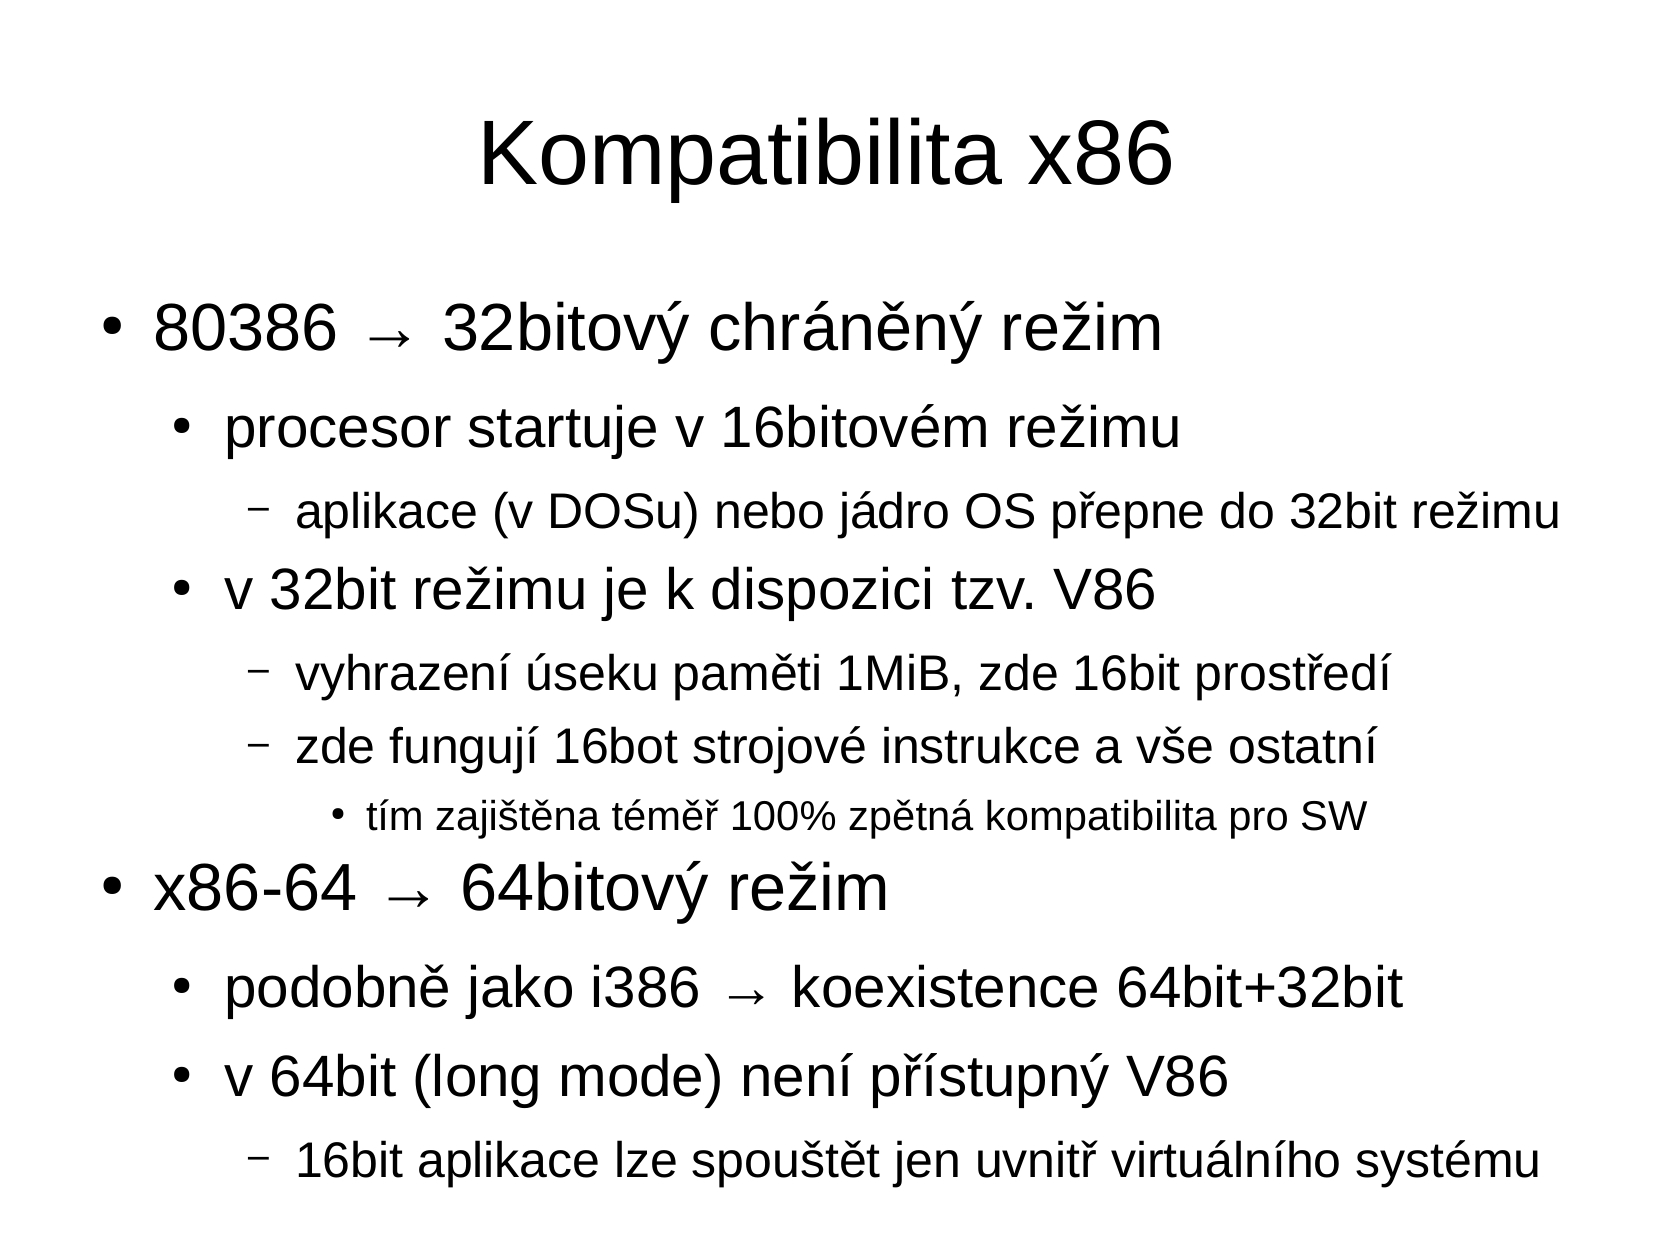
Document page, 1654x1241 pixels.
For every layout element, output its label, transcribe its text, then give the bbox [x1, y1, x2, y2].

list 80386 → 32bitový chráněný režim procesor startuje v 16bitovém režimu aplikace (v DOSu) nebo jádro OS přepne do 32bit režimu v 32bit režimu je k dispozici tzv. V86 vyhrazení úseku paměti 1MiB, zde 16bit prostředí zde fungují 16bot strojové instrukce a vše ostatní tím zajištěna téměř 100% zpětná kompatibilita pro SW x86-64 → 64bitový režim podobně jako i386 → koexistence 64bit+32bit v 64bit (long mode) není přístupný V86 16bit aplikace lze spouštět jen uvnitř virtuálního systému [82, 290, 1571, 1188]
title Kompatibilita x86 [82, 49, 1571, 257]
